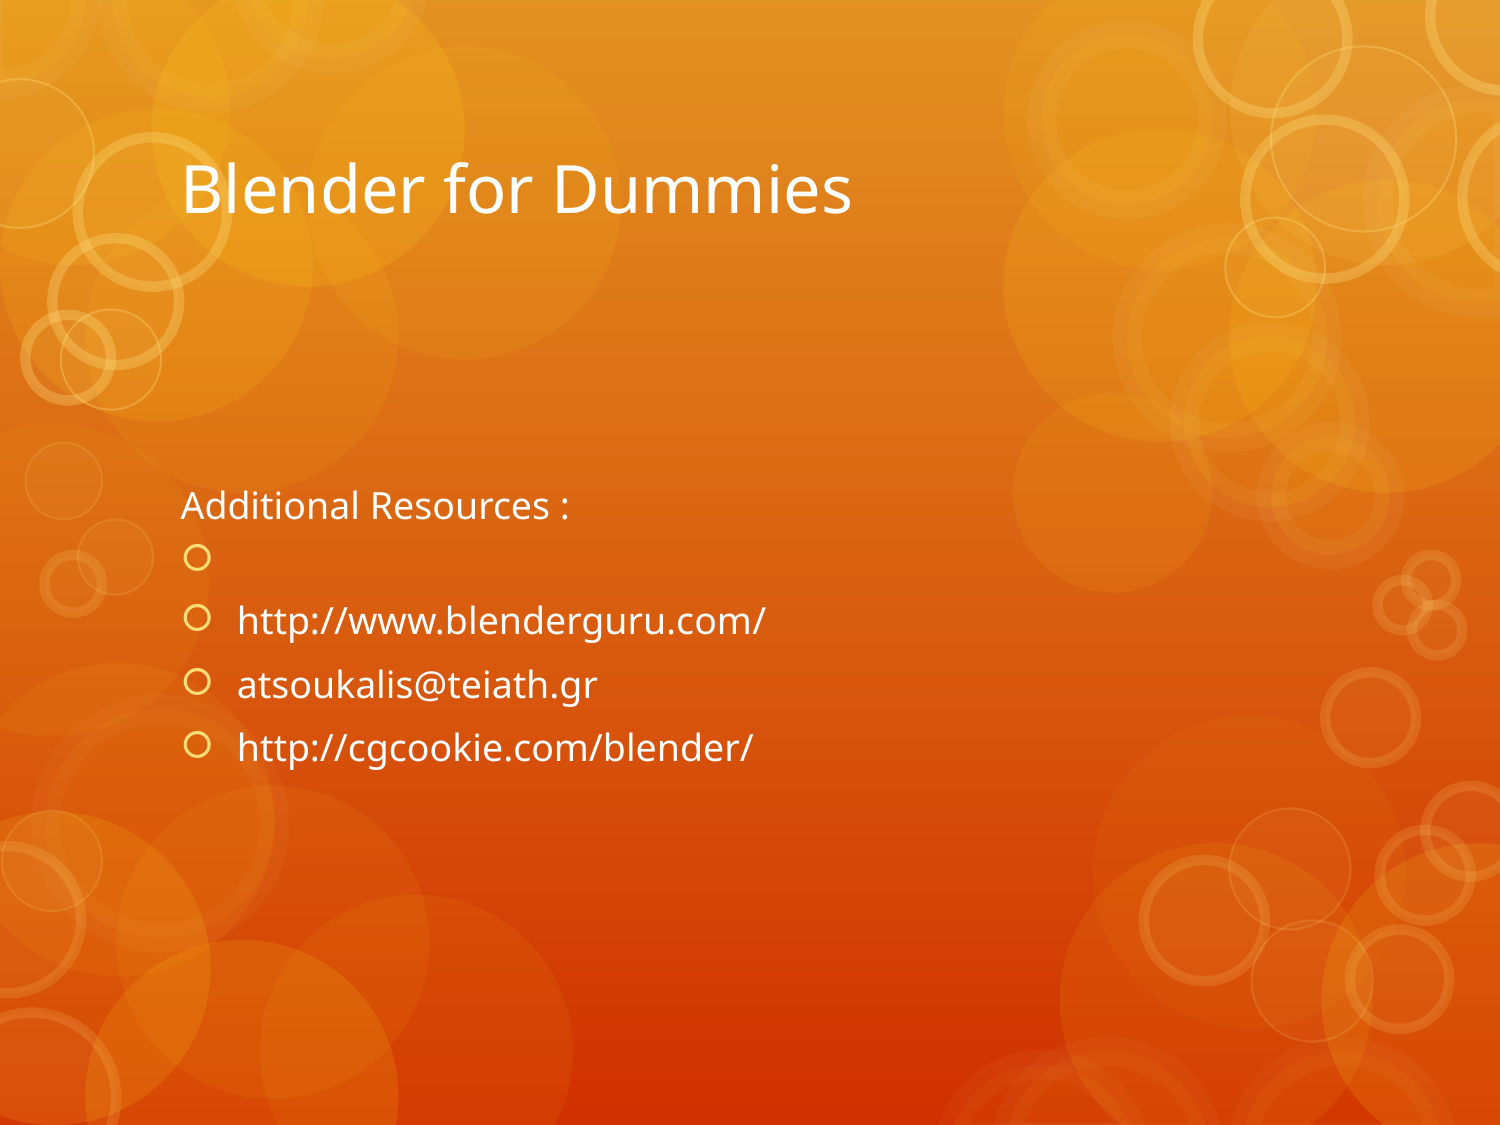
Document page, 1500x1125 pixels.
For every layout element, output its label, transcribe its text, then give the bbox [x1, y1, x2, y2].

title Blender for Dummies [165, 110, 1335, 263]
list Additional Resources : http://www.blenderguru.com/ atsoukalis@teiath.gr http://cgcookie.com/blender/ [165, 296, 1335, 962]
